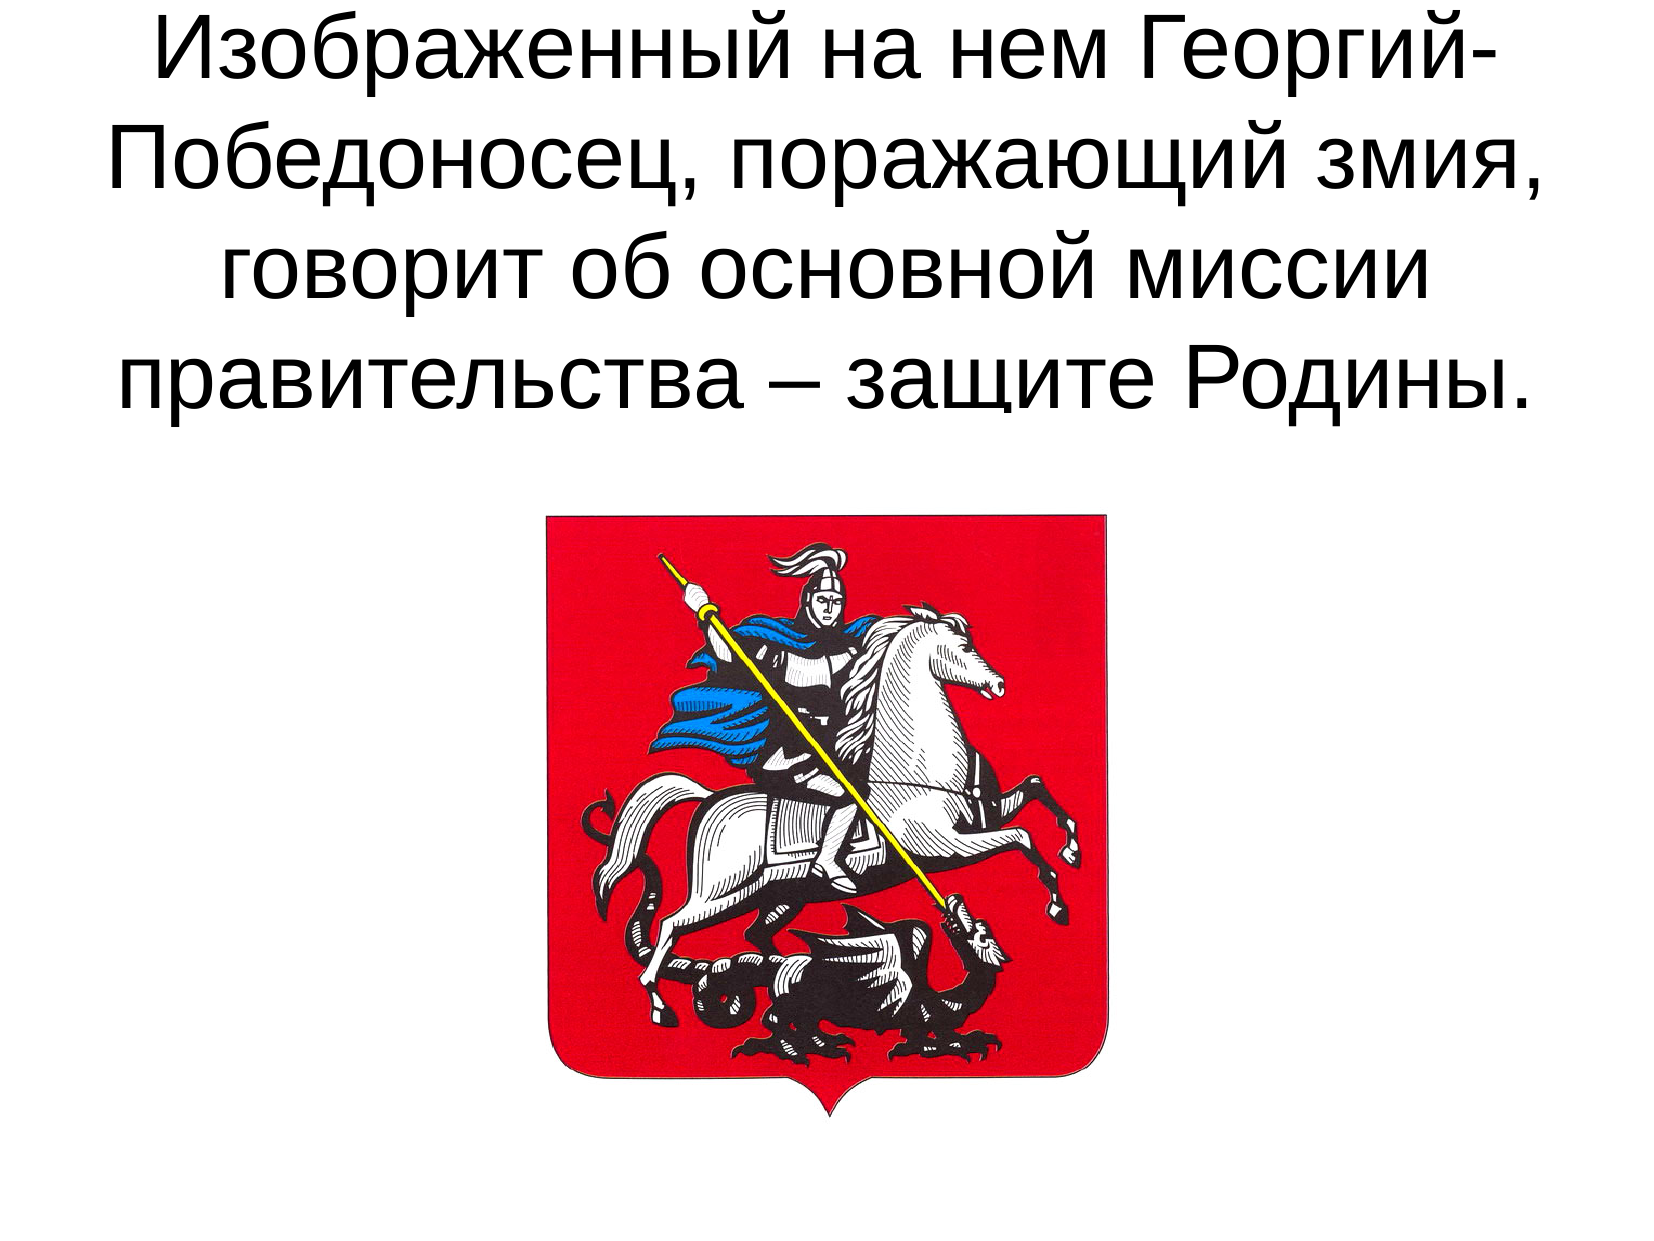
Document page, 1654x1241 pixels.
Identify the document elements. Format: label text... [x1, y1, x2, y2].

title Изображенный на нем Георгий-Победоносец, поражающий змия, говорит об основной миссии правительства – защите Родины. [82, 0, 1571, 398]
picture [502, 413, 1152, 1152]
